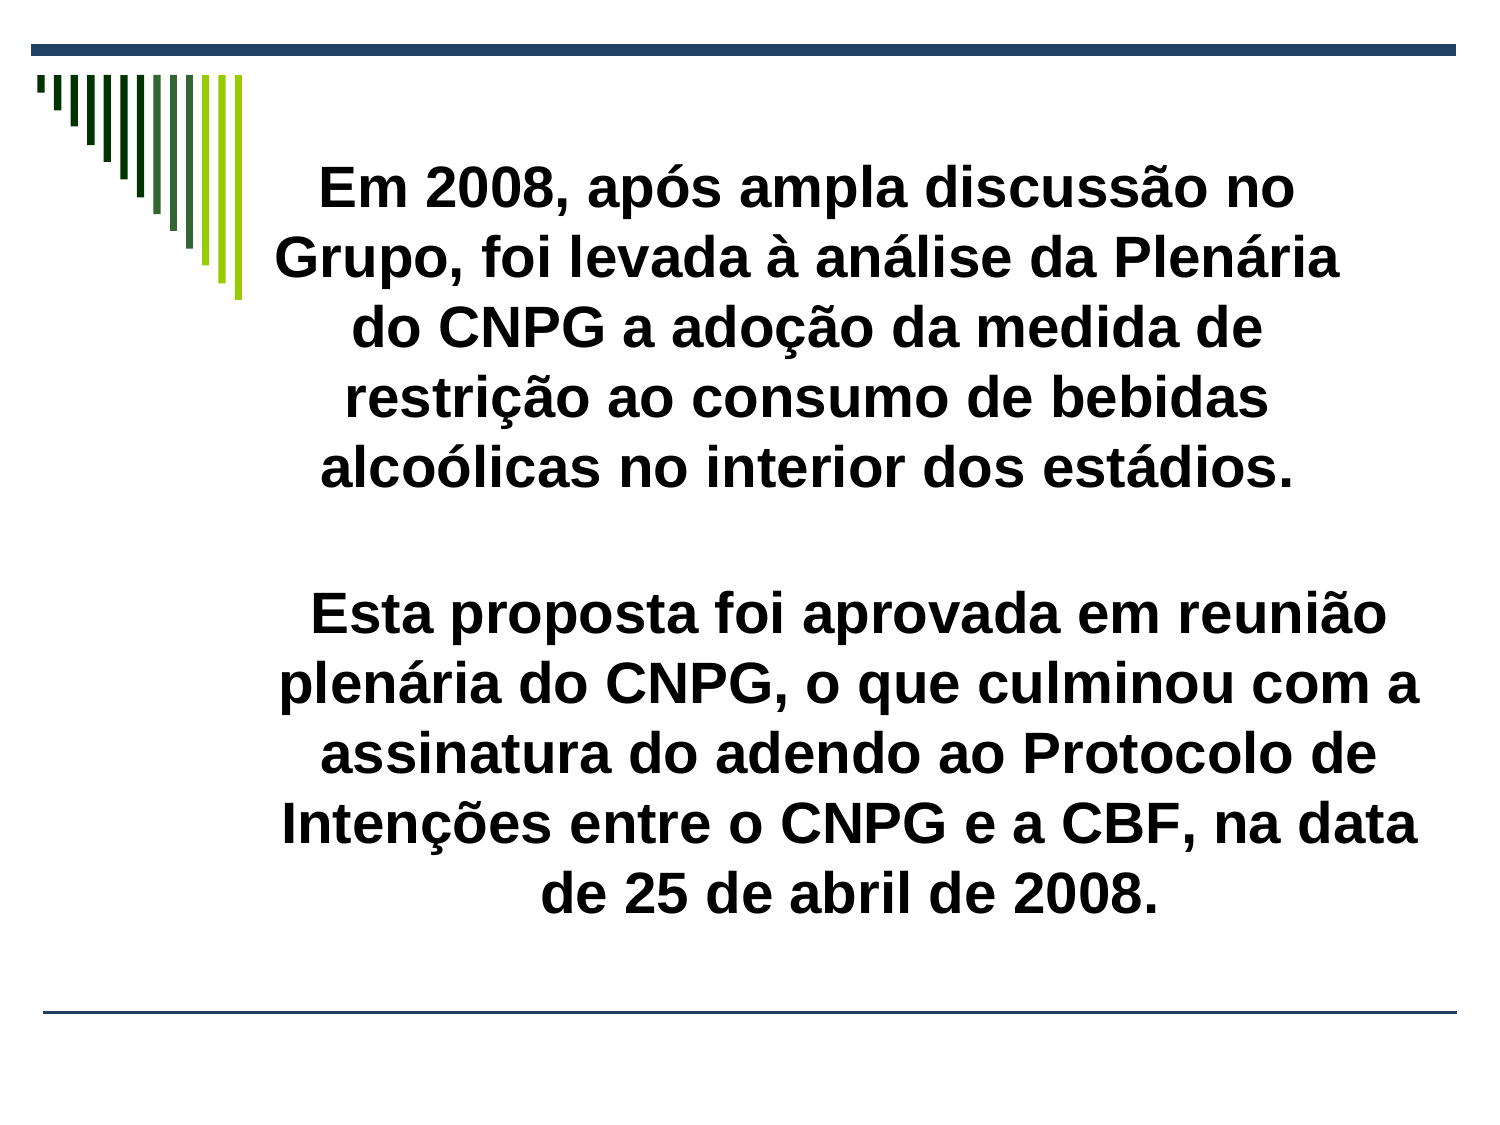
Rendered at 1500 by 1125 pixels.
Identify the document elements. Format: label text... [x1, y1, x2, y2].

title Em 2008, após ampla discussão no Grupo, foi levada à análise da Plenária do CNPG a adoção da medida de restrição ao consumo de bebidas alcoólicas no interior dos estádios. [259, 141, 1410, 508]
subtitle Esta proposta foi aprovada em reunião plenária do CNPG, o que culminou com a assinatura do adendo ao Protocolo de Intenções entre o CNPG e a CBF, na data de 25 de abril de 2008. [274, 543, 1425, 957]
